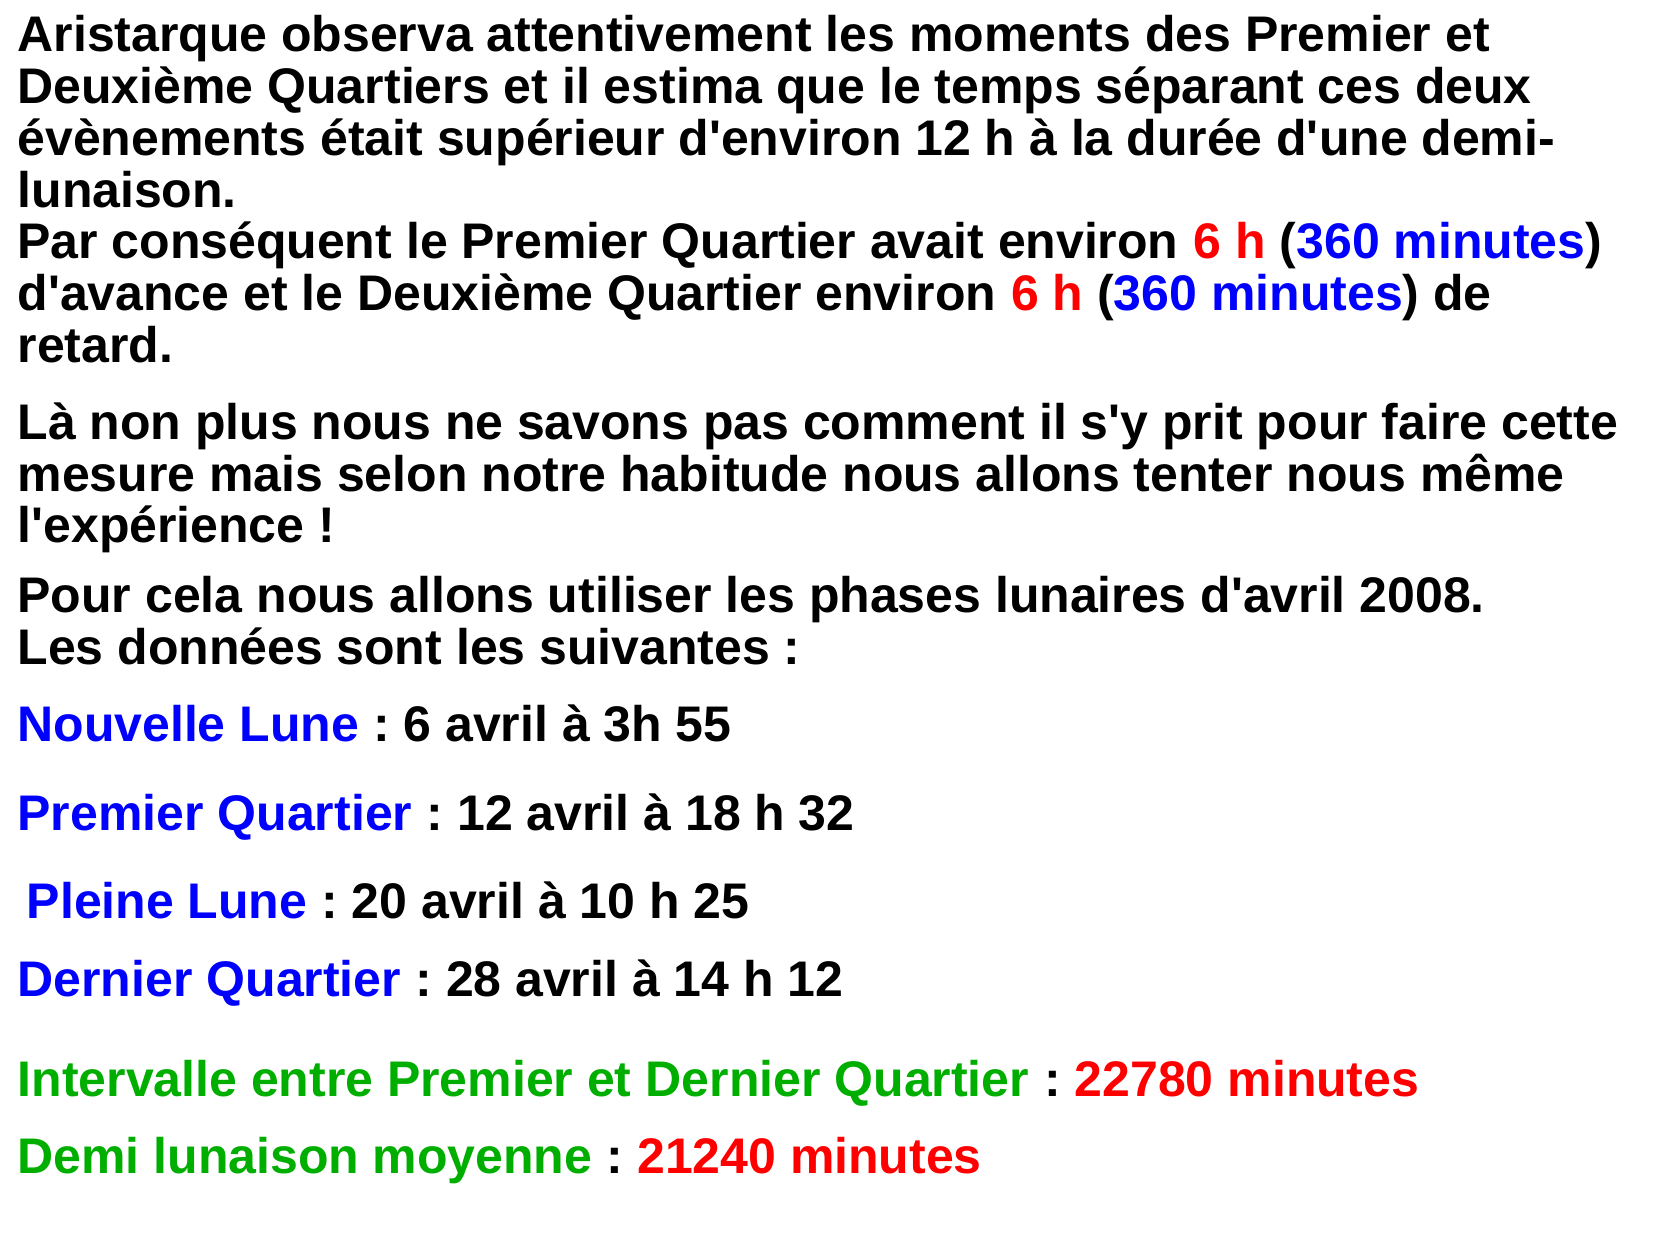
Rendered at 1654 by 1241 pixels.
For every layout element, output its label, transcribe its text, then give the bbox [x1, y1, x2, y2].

text_box Premier Quartier : 12 avril à 18 h 32 [0, 778, 874, 857]
text_box Intervalle entre Premier et Dernier Quartier : 22780 minutes [0, 1044, 1654, 1122]
text_box Pleine Lune : 20 avril à 10 h 25 [9, 867, 768, 944]
text_box Nouvelle Lune : 6 avril à 3h 55 [0, 690, 751, 768]
text_box Pour cela nous allons utiliser les phases lunaires d'avril 2008. Les données sont les suivantes : [0, 560, 1536, 696]
text_box Dernier Quartier : 28 avril à 14 h 12 [0, 944, 862, 1023]
text_box Là non plus nous ne savons pas comment il s'y prit pour faire cette mesure mais selon notre habitude nous allons tenter nous même l'expérience ! [0, 387, 1654, 580]
text_box Demi lunaison moyenne : 21240 minutes [0, 1122, 1506, 1200]
text_box Aristarque observa attentivement les moments des Premier et Deuxième Quartiers et il estima que le temps séparant ces deux évènements était supérieur d'environ 12 h à la durée d'une demi-lunaison. Par conséquent le Premier Quartier avait environ 6 h (360 minutes) d'avance et le Deuxième Quartier environ 6 h (360 minutes) de retard. [0, 0, 1654, 387]
